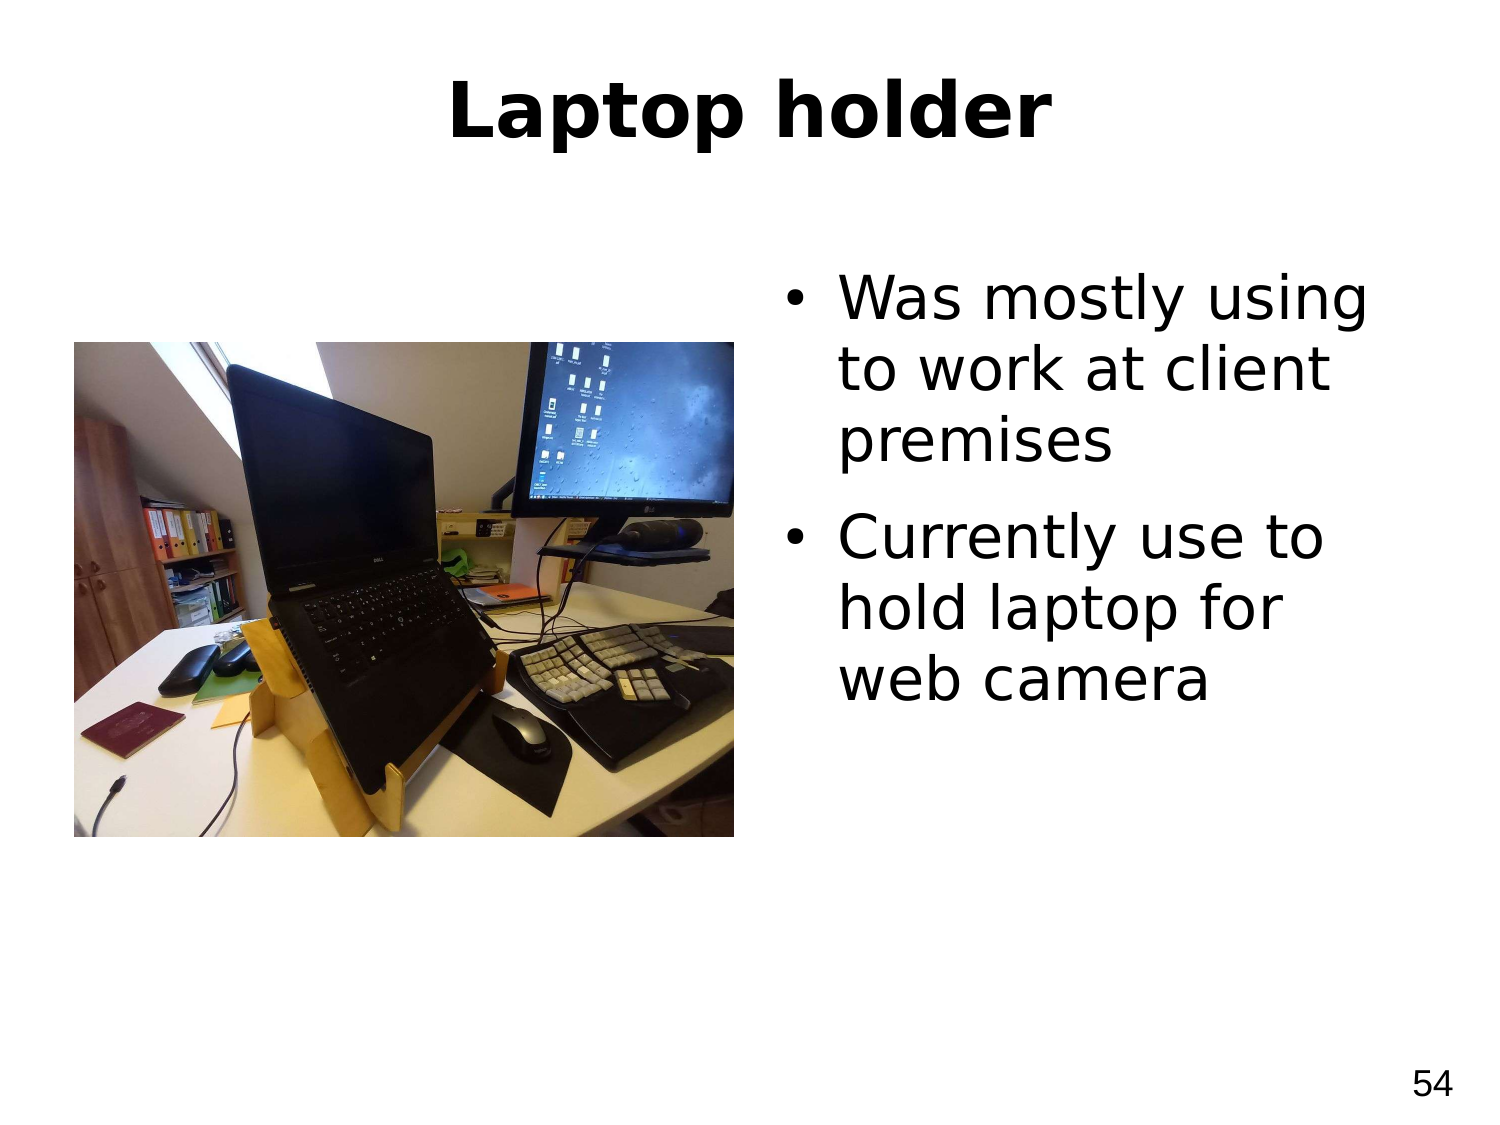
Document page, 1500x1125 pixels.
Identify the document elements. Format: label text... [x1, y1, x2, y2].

title Laptop holder [75, 44, 1425, 177]
picture [74, 342, 734, 837]
list Was mostly using to work at client premises Currently use to hold laptop for web camera [766, 263, 1426, 916]
